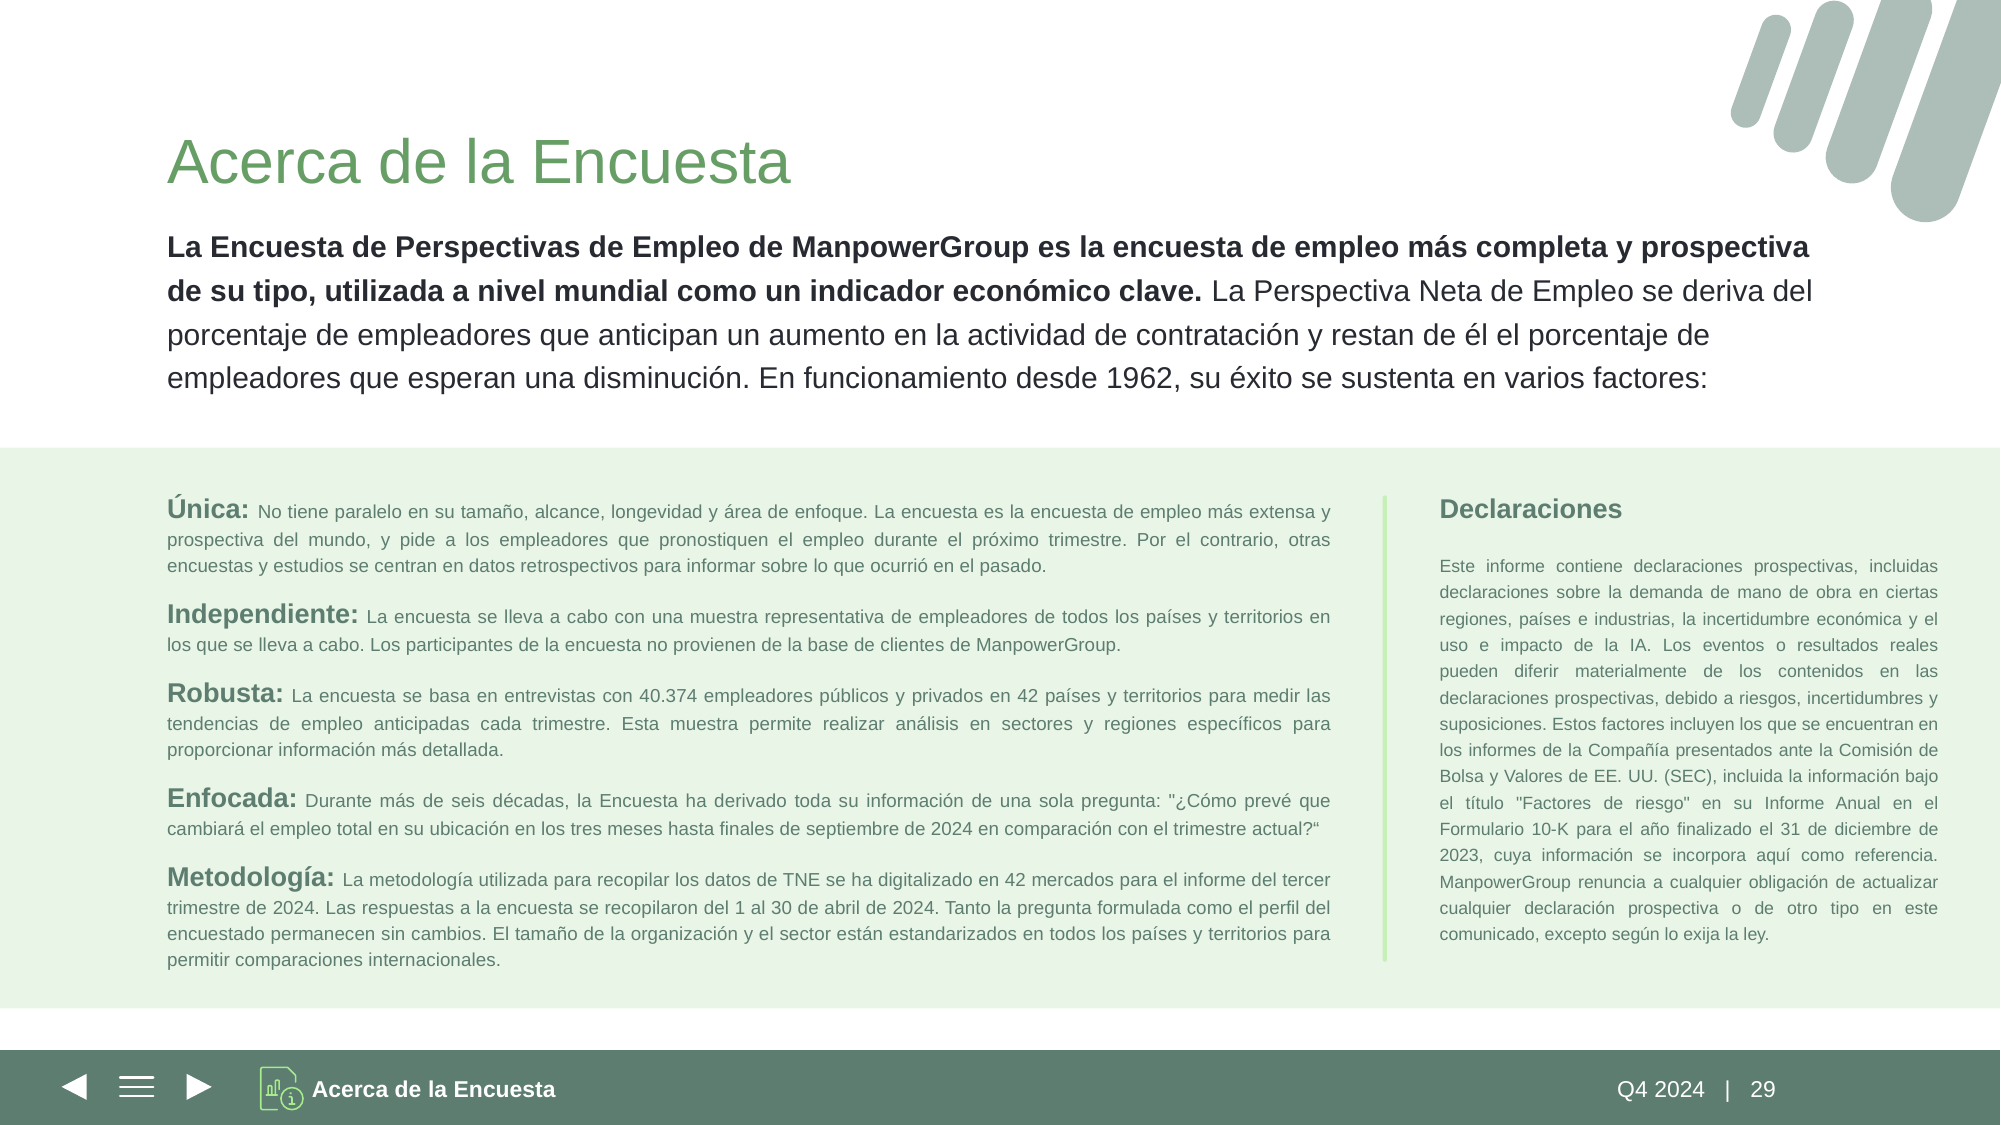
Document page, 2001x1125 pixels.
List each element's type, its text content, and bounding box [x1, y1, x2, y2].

picture [117, 1075, 156, 1099]
text_box [186, 1073, 212, 1100]
text_box Declaraciones Este informe contiene declaraciones prospectivas, incluidas declaraciones sobre la demanda de mano de obra en ciertas regiones, países e industrias, la incertidumbre económica y el uso e impacto de la IA. Los eventos o resultados reales pueden diferir materialmente de los contenidos en las declaraciones prospectivas, debido a riesgos, incertidumbres y suposiciones. Estos factores incluyen los que se encuentran en los informes de la Compañía presentados ante la Comisión de Bolsa y Valores de EE. UU. (SEC), incluida la información bajo el título "Factores de riesgo" en su Informe Anual en el Formulario 10-K para el año finalizado el 31 de diciembre de 2023, cuya información se incorpora aquí como referencia. ManpowerGroup renuncia a cualquier obligación de actualizar cualquier declaración prospectiva o de otro tipo en este comunicado, excepto según lo exija la ley. [1439, 497, 1939, 987]
text_box [61, 1073, 87, 1100]
list La Encuesta de Perspectivas de Empleo de ManpowerGroup es la encuesta de empleo más completa y prospectiva de su tipo, utilizada a nivel mundial como un indicador económico clave. La Perspectiva Neta de Empleo se deriva del porcentaje de empleadores que anticipan un aumento en la actividad de contratación y restan de él el porcentaje de empleadores que esperan una disminución. En funcionamiento desde 1962, su éxito se sustenta en varios factores: [167, 219, 1833, 398]
text_box [0, 448, 2000, 1008]
text_box Única: No tiene paralelo en su tamaño, alcance, longevidad y área de enfoque. La encuesta es la encuesta de empleo más extensa y prospectiva del mundo, y pide a los empleadores que pronostiquen el empleo durante el próximo trimestre. Por el contrario, otras encuestas y estudios se centran en datos retrospectivos para informar sobre lo que ocurrió en el pasado. Independiente: La encuesta se lleva a cabo con una muestra representativa de empleadores de todos los países y territorios en los que se lleva a cabo. Los participantes de la encuesta no provienen de la base de clientes de ManpowerGroup. Robusta: La encuesta se basa en entrevistas con 40.374 empleadores públicos y privados en 42 países y territorios para medir las tendencias de empleo anticipadas cada trimestre. Esta muestra permite realizar análisis en sectores y regiones específicos para proporcionar información más detallada. Enfocada: Durante más de seis décadas, la Encuesta ha derivado toda su información de una sola pregunta: "¿Cómo prevé que cambiará el empleo total en su ubicación en los tres meses hasta finales de septiembre de 2024 en comparación con el trimestre actual?“ Metodología: La metodología utilizada para recopilar los datos de TNE se ha digitalizado en 42 mercados para el informe del tercer trimestre de 2024. Las respuestas a la encuesta se recopilaron del 1 al 30 de abril de 2024. Tanto la pregunta formulada como el perfil del encuestado permanecen sin cambios. El tamaño de la organización y el sector están estandarizados en todos los países y territorios para permitir comparaciones internacionales. [167, 497, 1330, 1015]
picture [1700, 0, 2000, 268]
title Acerca de la Encuesta [167, 117, 1833, 193]
